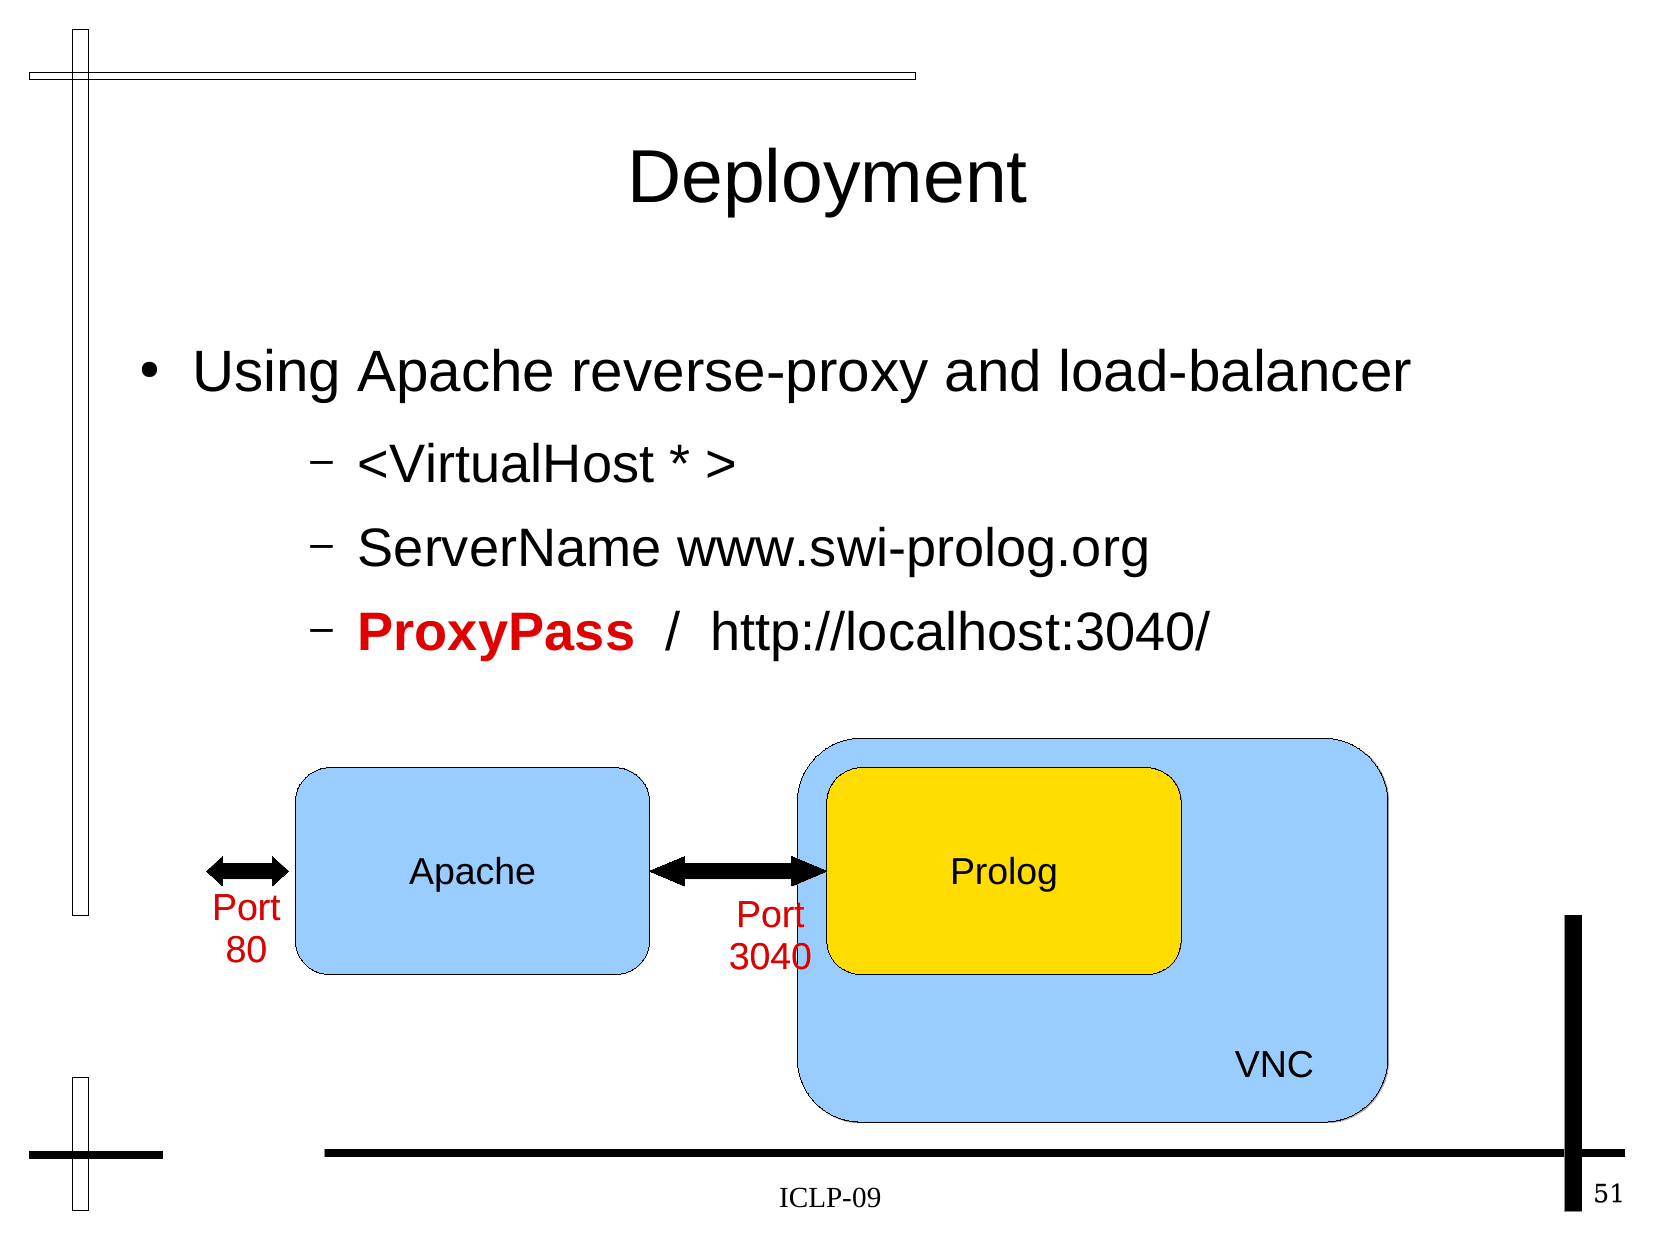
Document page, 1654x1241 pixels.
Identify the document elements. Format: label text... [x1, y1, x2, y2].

list Using Apache reverse-proxy and load-balancer <VirtualHost * > ServerName www.swi-prolog.org ProxyPass / http://localhost:3040/ [121, 338, 1534, 1127]
text_box [649, 856, 827, 886]
text_box Port 3040 [714, 885, 827, 985]
text_box VNC [1220, 1035, 1329, 1093]
text_box [206, 856, 289, 886]
text_box Port 80 [197, 878, 296, 978]
title Deployment [121, 88, 1534, 266]
text_box Prolog [826, 767, 1182, 975]
